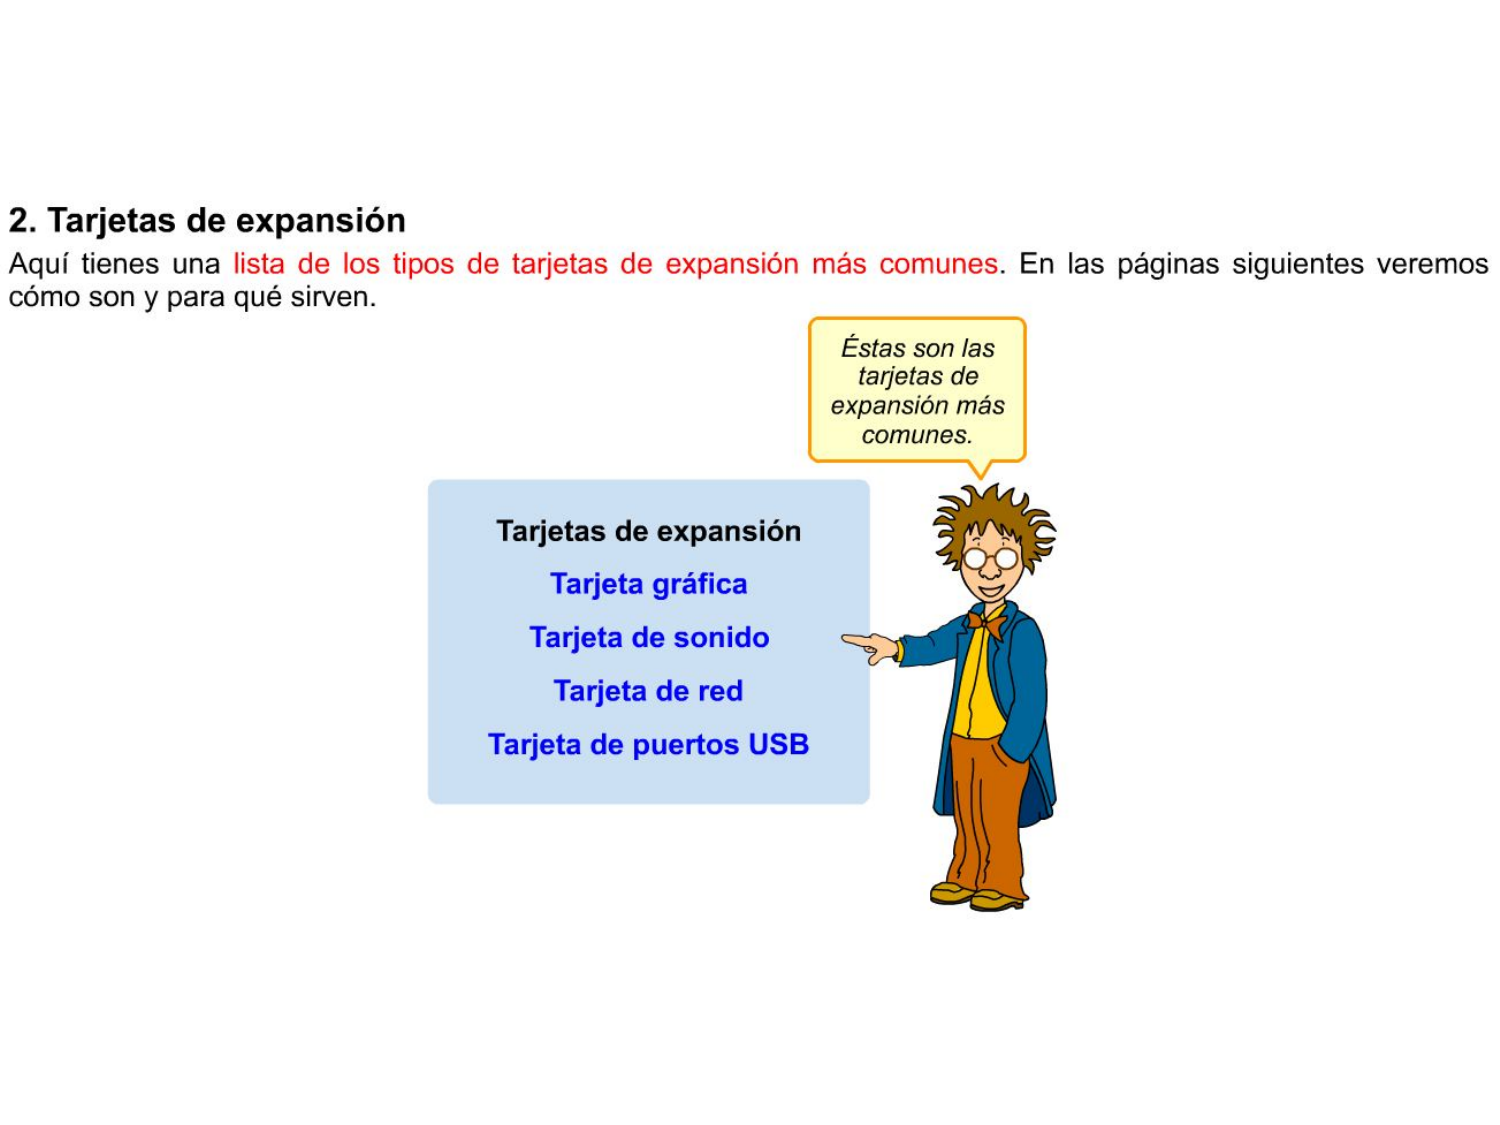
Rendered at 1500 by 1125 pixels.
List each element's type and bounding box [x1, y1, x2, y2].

picture [0, 191, 1500, 934]
